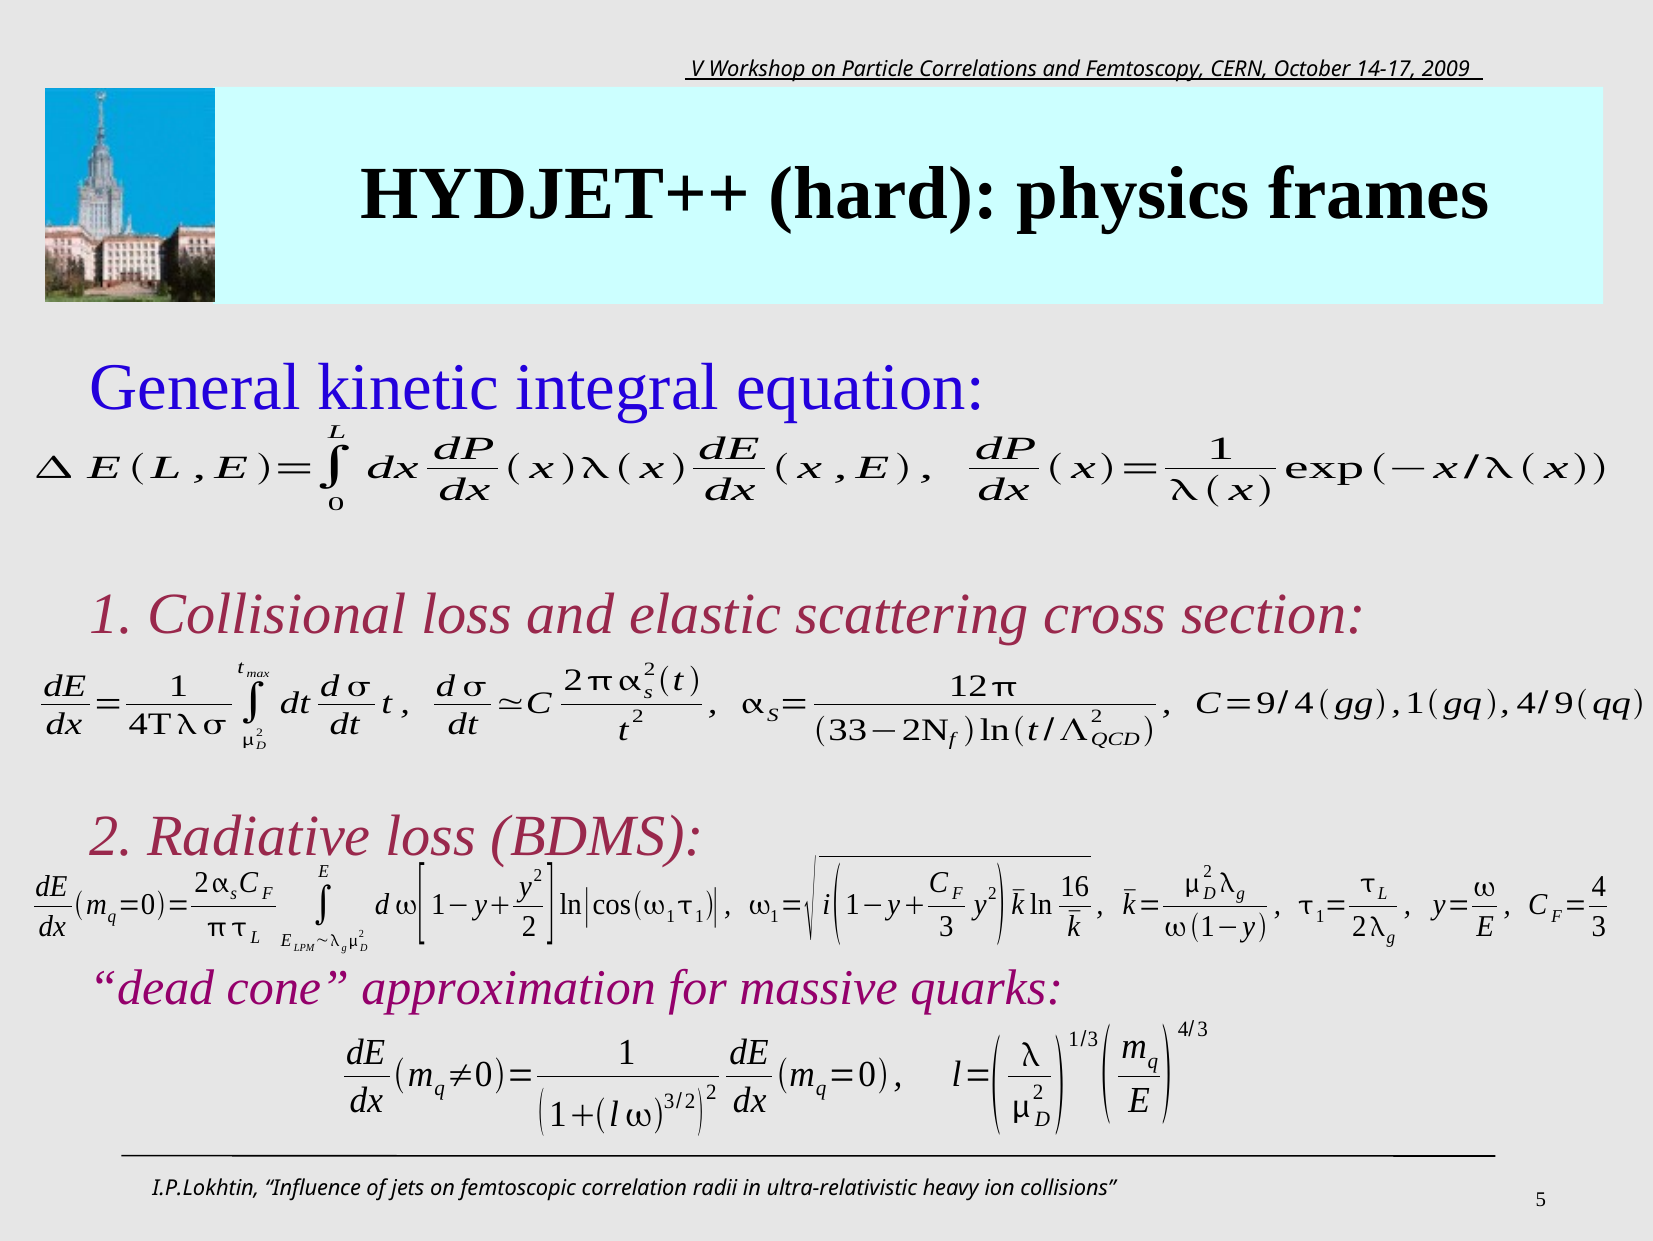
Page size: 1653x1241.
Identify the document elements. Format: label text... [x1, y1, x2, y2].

chart [29, 655, 1653, 753]
chart [25, 854, 1616, 954]
chart [333, 1016, 1216, 1139]
text_box General kinetic integral equation: 1. Collisional loss and elastic scattering cross section: 2. Radiative loss (BDMS): “dead cone” approximation for massive quarks: [89, 514, 1491, 655]
picture [45, 90, 215, 302]
text_box General kinetic integral equation: 1. Collisional loss and elastic scattering cross section: 2. Radiative loss (BDMS): “dead cone” approximation for massive quarks: [89, 954, 1491, 1218]
text_box General kinetic integral equation: 1. Collisional loss and elastic scattering cross section: 2. Radiative loss (BDMS): “dead cone” approximation for massive quarks: [89, 295, 1491, 420]
text_box General kinetic integral equation: 1. Collisional loss and elastic scattering cross section: 2. Radiative loss (BDMS): “dead cone” approximation for massive quarks: [89, 753, 1491, 854]
title HYDJET++ (hard): physics frames [219, 80, 1632, 288]
chart [20, 420, 1622, 514]
